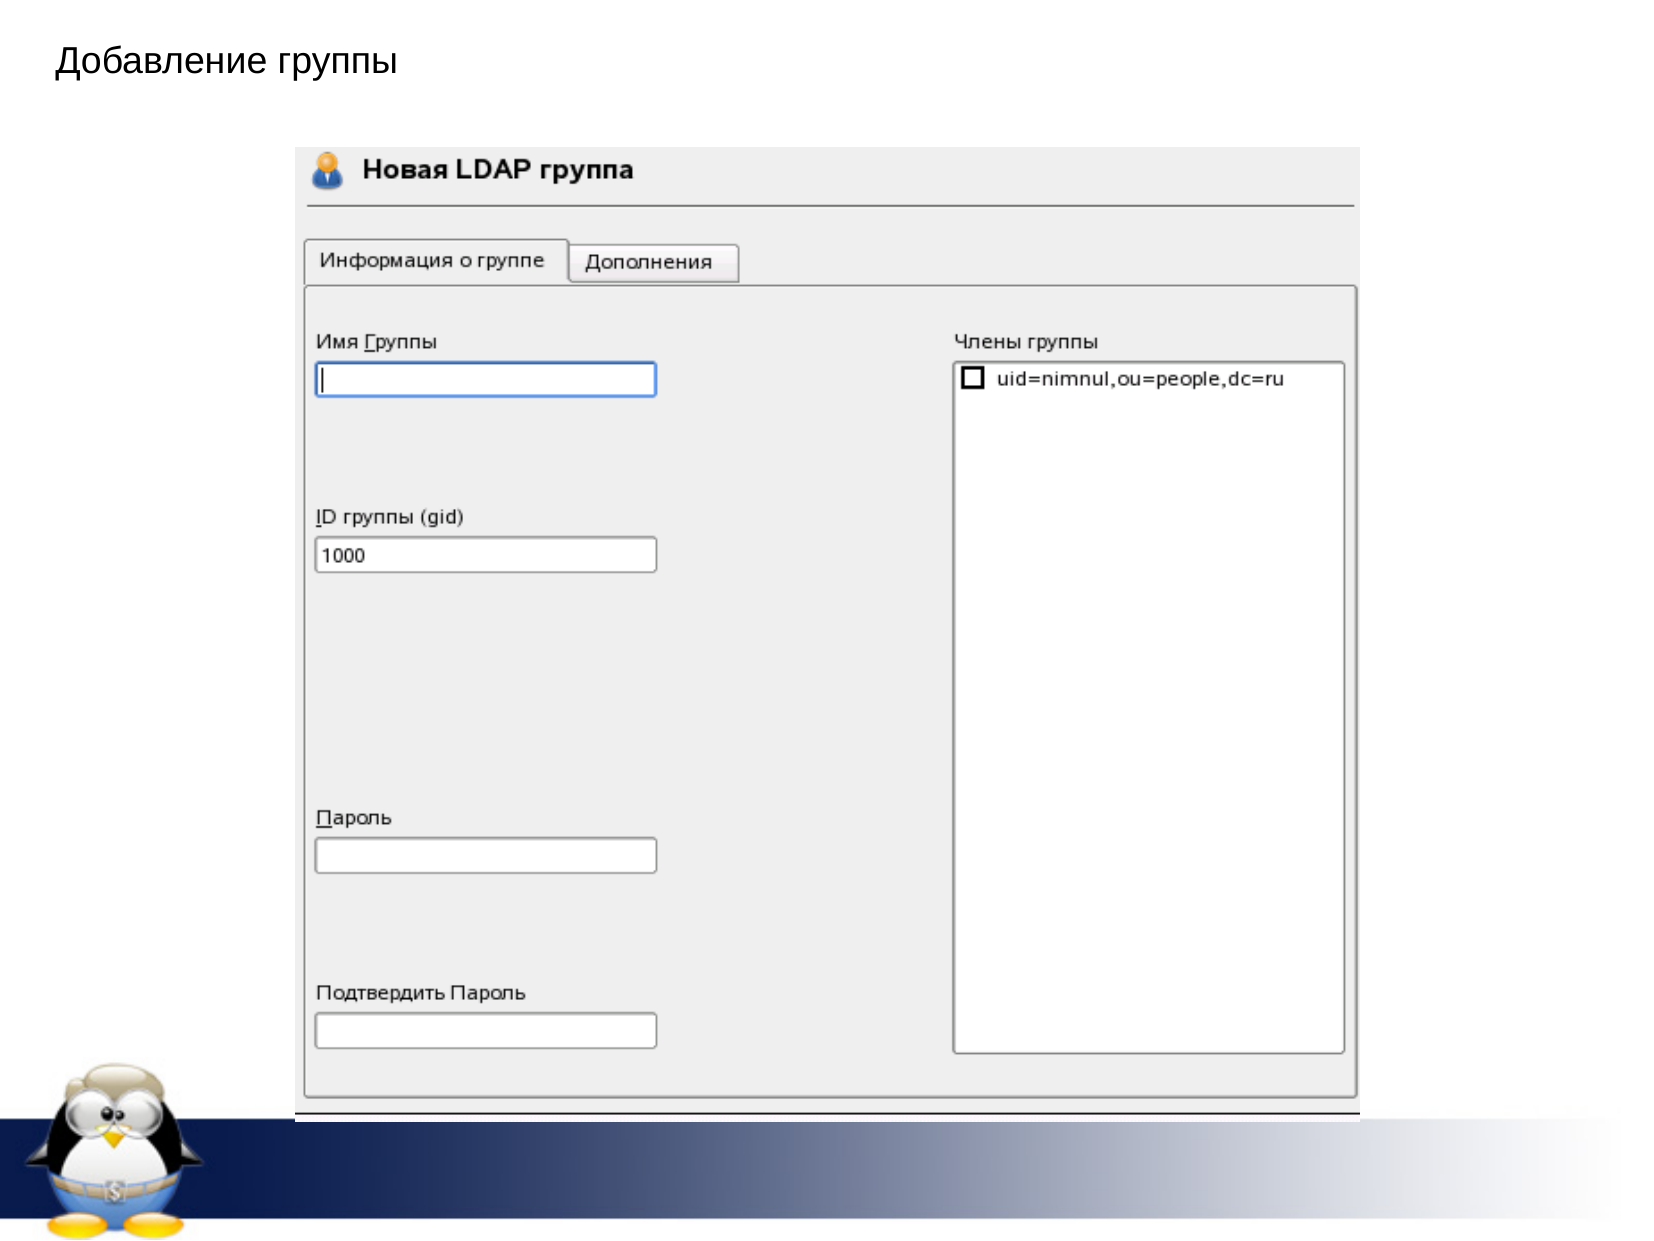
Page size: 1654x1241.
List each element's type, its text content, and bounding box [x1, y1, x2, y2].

picture [0, 147, 1654, 1241]
text_box Добавление группы [40, 31, 414, 89]
